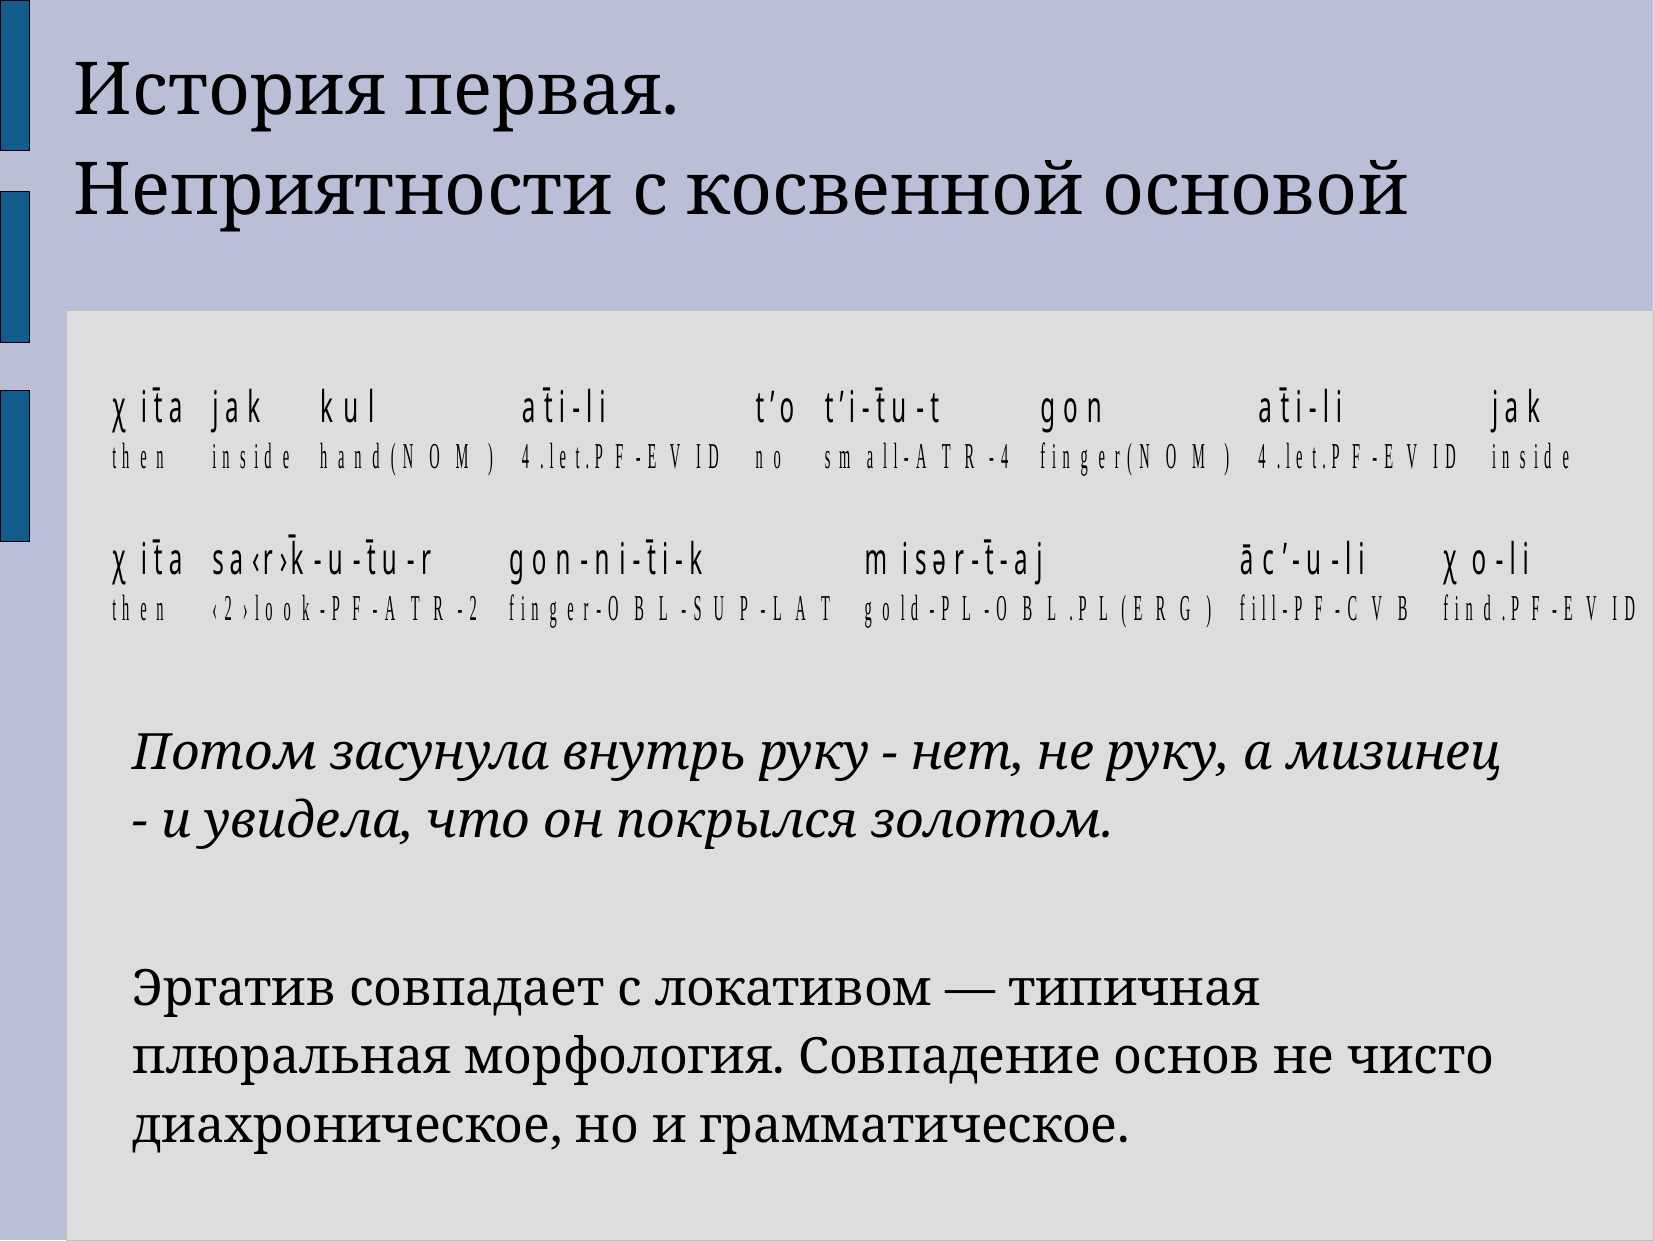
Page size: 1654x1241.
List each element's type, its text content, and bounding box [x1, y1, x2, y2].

text_box Эргатив совпадает с локативом — типичная плюральная морфология. Совпадение основ не чисто диахроническое, но и грамматическое. [118, 944, 1536, 1161]
text_box Потом засунула внутрь руку - нет, не руку, а мизинец - и увидела, что он покрылся золотом. [118, 708, 1536, 858]
text_box История первая. Неприятности с косвенной основой [58, 29, 1654, 242]
picture [88, 373, 1654, 680]
